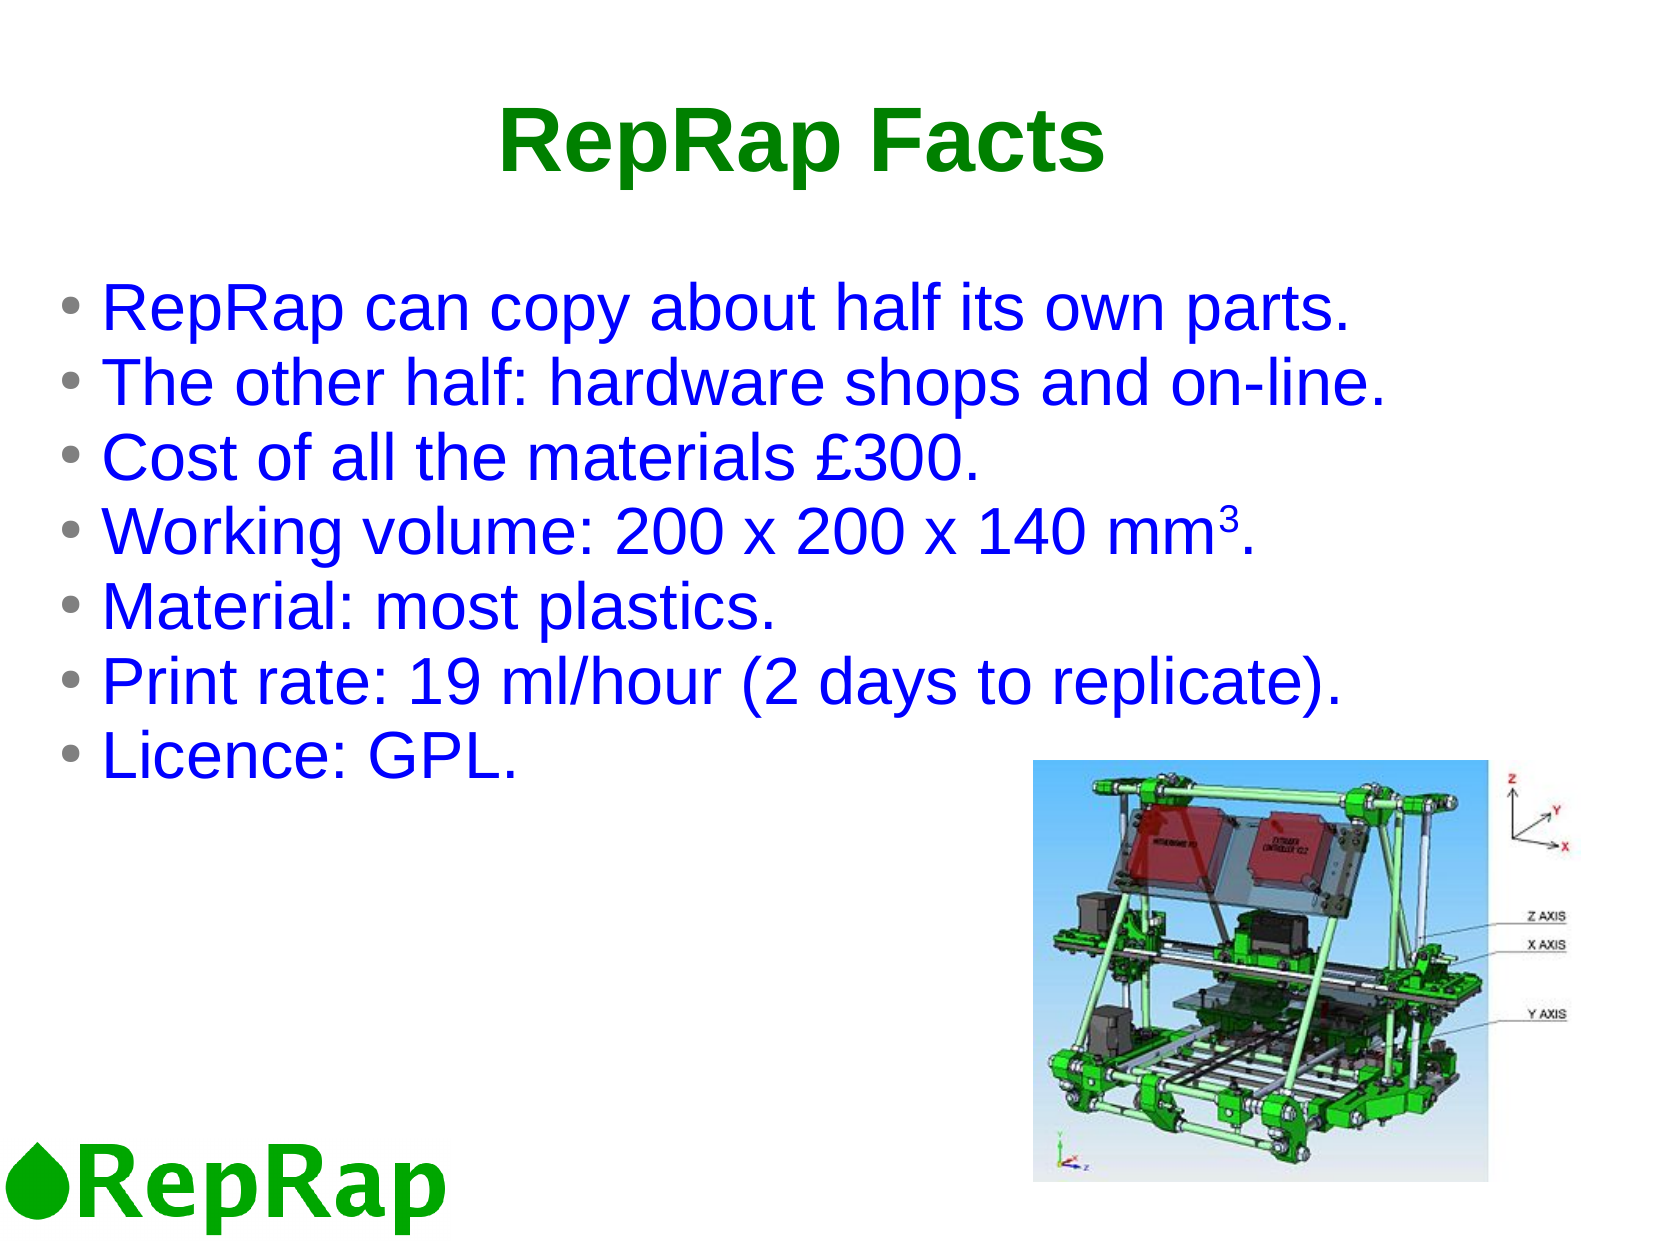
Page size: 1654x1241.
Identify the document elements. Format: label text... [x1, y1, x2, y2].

subtitle RepRap can copy about half its own parts. The other half: hardware shops and on-line. Cost of all the materials £300. Working volume: 200 x 200 x 140 mm3. Material: most plastics. Print rate: 19 ml/hour (2 days to replicate). Licence: GPL. [59, 236, 1607, 902]
picture [0, 1138, 451, 1241]
title RepRap Facts [59, 43, 1548, 236]
picture [1033, 760, 1581, 1182]
